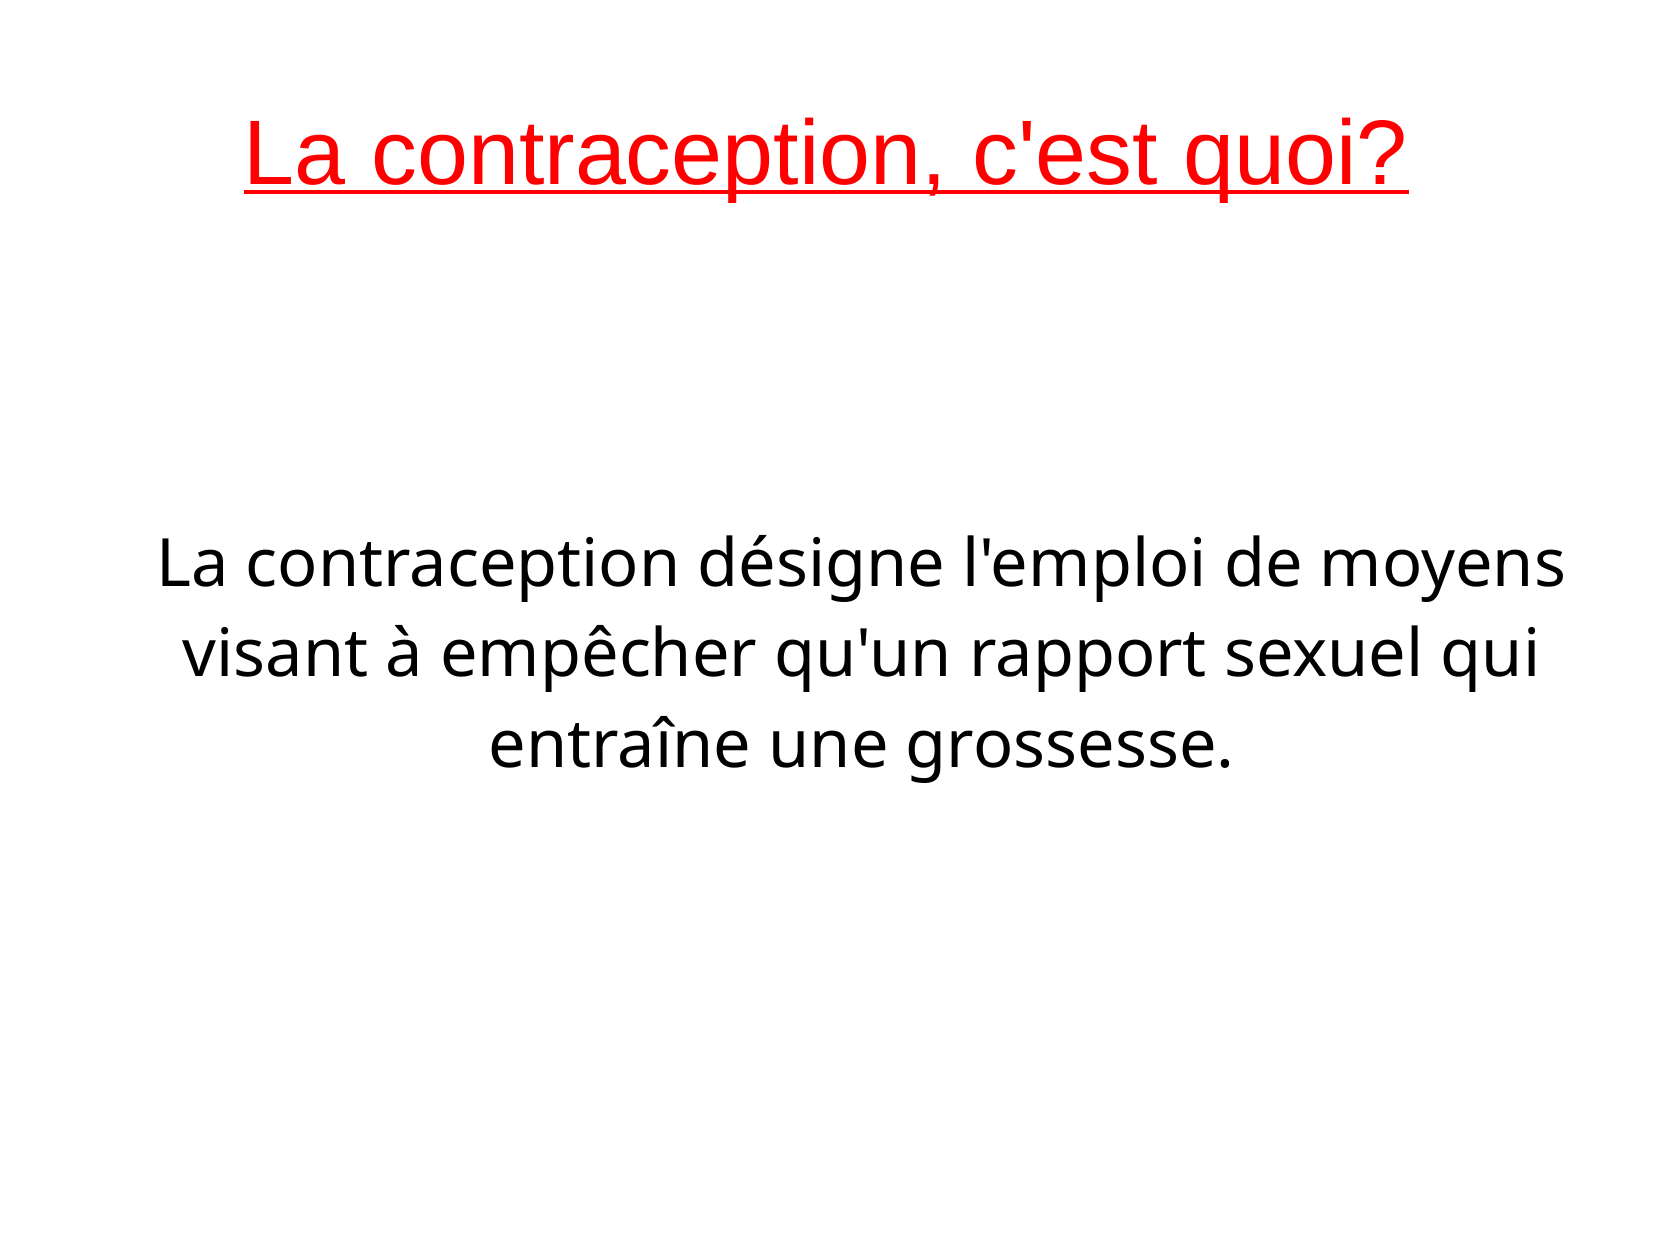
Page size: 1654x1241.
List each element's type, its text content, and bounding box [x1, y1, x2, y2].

list La contraception désigne l'emploi de moyens visant à empêcher qu'un rapport sexuel qui entraîne une grossesse. [82, 290, 1571, 1010]
title La contraception, c'est quoi? [82, 49, 1571, 257]
